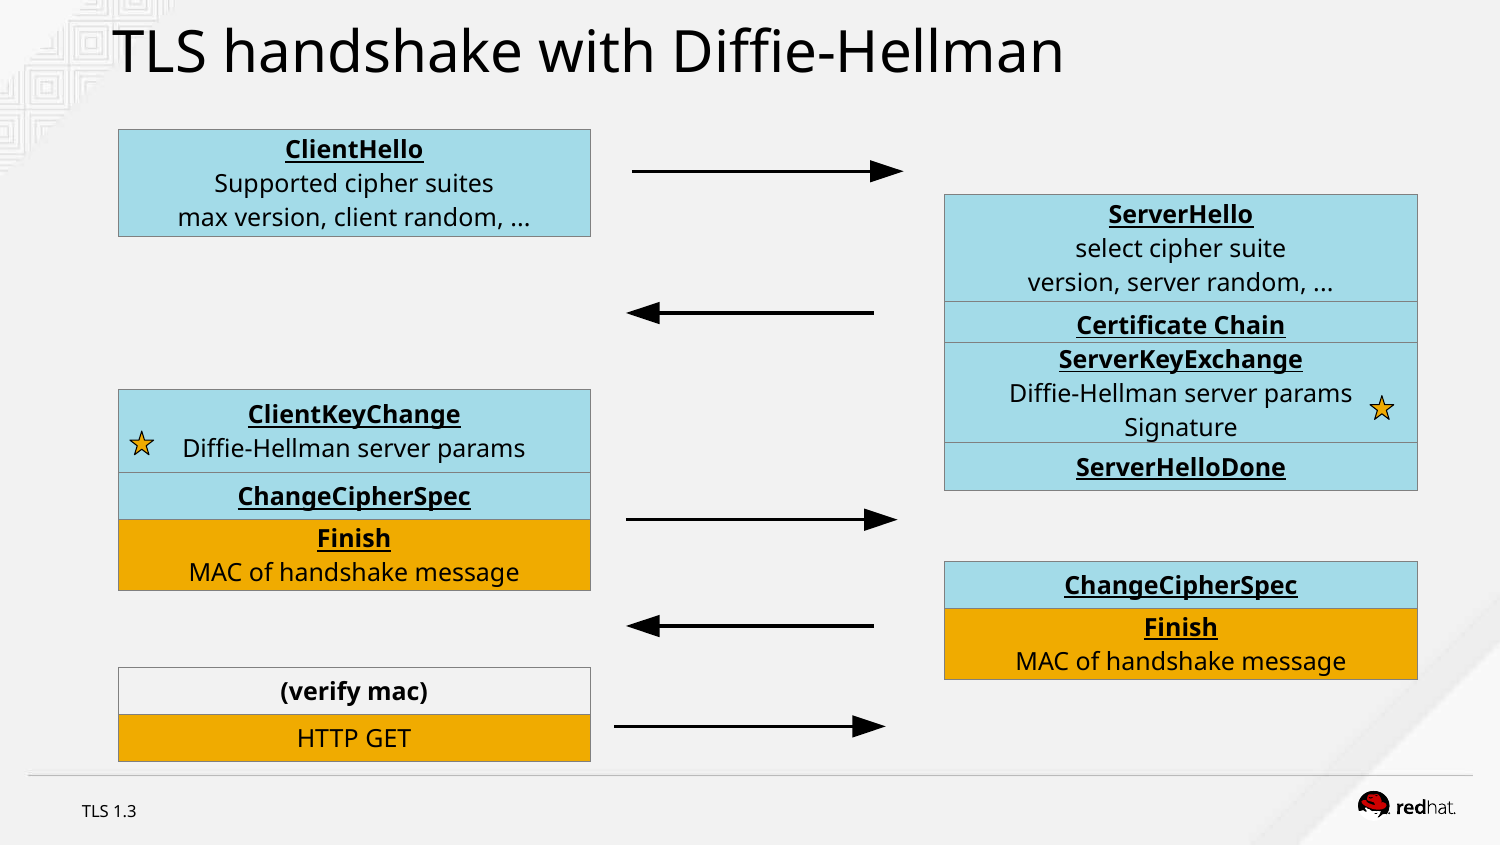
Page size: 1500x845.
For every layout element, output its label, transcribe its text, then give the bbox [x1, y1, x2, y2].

text_box [129, 431, 154, 455]
text_box Finish MAC of handshake message [944, 609, 1418, 680]
text_box HTTP GET [118, 715, 591, 762]
picture [0, 0, 1500, 845]
text_box ClientHello Supported cipher suites max version, client random, ... [118, 129, 591, 237]
text_box (verify mac) [118, 667, 591, 715]
title TLS handshake with Diffie-Hellman [112, 0, 1388, 91]
text_box ChangeCipherSpec [118, 472, 591, 520]
text_box ChangeCipherSpec [944, 561, 1418, 609]
text_box ClientKeyChange Diffie-Hellman server params [118, 389, 591, 472]
text_box ServerHelloDone [944, 443, 1418, 491]
text_box ServerHello select cipher suite version, server random, ... [944, 194, 1418, 301]
text_box [1370, 395, 1394, 420]
text_box Certificate Chain [944, 301, 1418, 342]
text_box Finish MAC of handshake message [118, 520, 591, 591]
text_box ServerKeyExchange Diffie-Hellman server params Signature [944, 342, 1418, 443]
